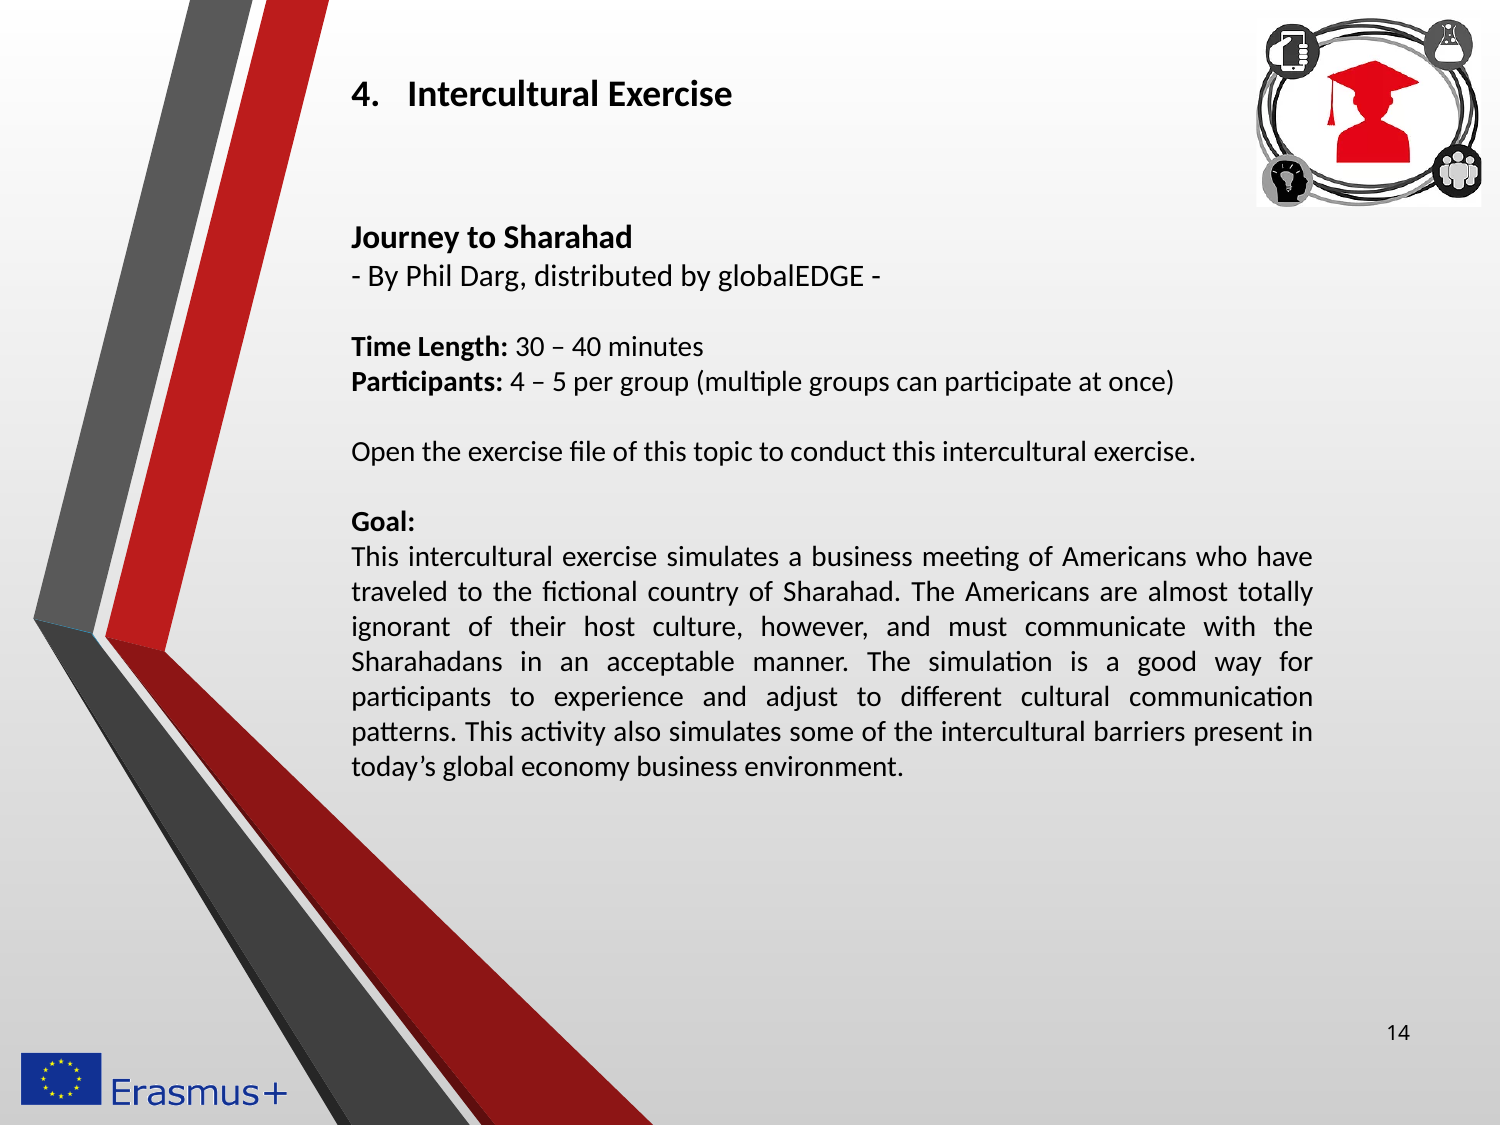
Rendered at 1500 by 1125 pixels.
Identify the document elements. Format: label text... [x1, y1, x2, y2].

picture [1256, 18, 1482, 207]
chart [1257, 19, 1483, 209]
slide_number <numer> [1357, 1003, 1425, 1064]
text_box Journey to Sharahad - By Phil Darg, distributed by globalEDGE - Time Length: 30 – 40 minutes Participants: 4 – 5 per group (multiple groups can participate at once) Open the exercise file of this topic to conduct this intercultural exercise. Goal: This intercultural exercise simulates a business meeting of Americans who have traveled to the fictional country of Sharahad. The Americans are almost totally ignorant of their host culture, however, and must communicate with the Sharahadans in an acceptable manner. The simulation is a good way for participants to experience and adjust to different cultural communication patterns. This activity also simulates some of the intercultural barriers present in today’s global economy business environment. [336, 208, 1329, 790]
picture [5, 1037, 302, 1120]
text_box Intercultural Exercise [336, 61, 975, 122]
